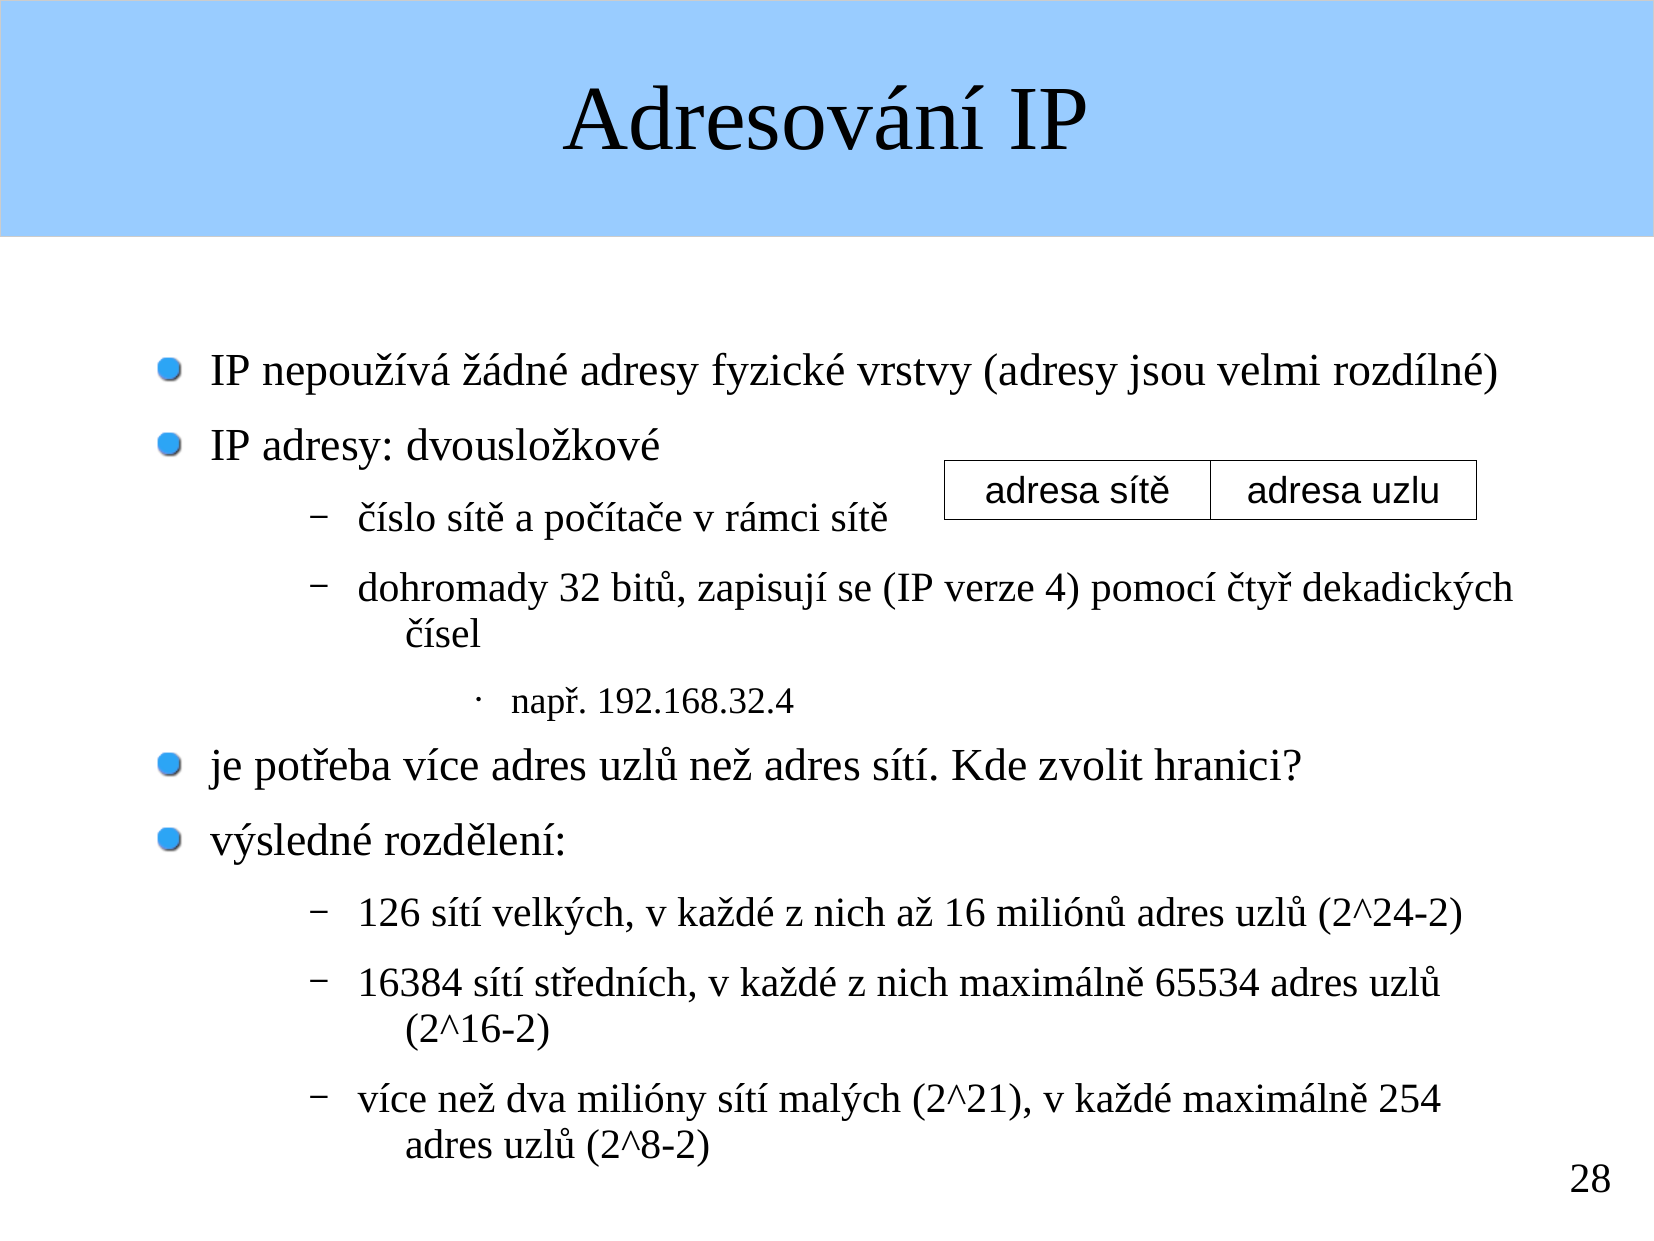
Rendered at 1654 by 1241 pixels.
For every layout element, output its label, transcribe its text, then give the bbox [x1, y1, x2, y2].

list IP nepoužívá žádné adresy fyzické vrstvy (adresy jsou velmi rozdílné) IP adresy: dvousložkové číslo sítě a počítače v rámci sítě dohromady 32 bitů, zapisují se (IP verze 4) pomocí čtyř dekadických čísel např. 192.168.32.4 je potřeba více adres uzlů než adres sítí. Kde zvolit hranici? výsledné rozdělení: 126 sítí velkých, v každé z nich až 16 miliónů adres uzlů (2^24-2) 16384 sítí středních, v každé z nich maximálně 65534 adres uzlů (2^16-2) více než dva milióny sítí malých (2^21), v každé maximálně 254 adres uzlů (2^8-2) [121, 344, 1534, 1226]
text_box adresa uzlu [1210, 460, 1477, 520]
text_box adresa sítě [944, 460, 1210, 520]
title Adresování IP [0, 0, 1654, 237]
